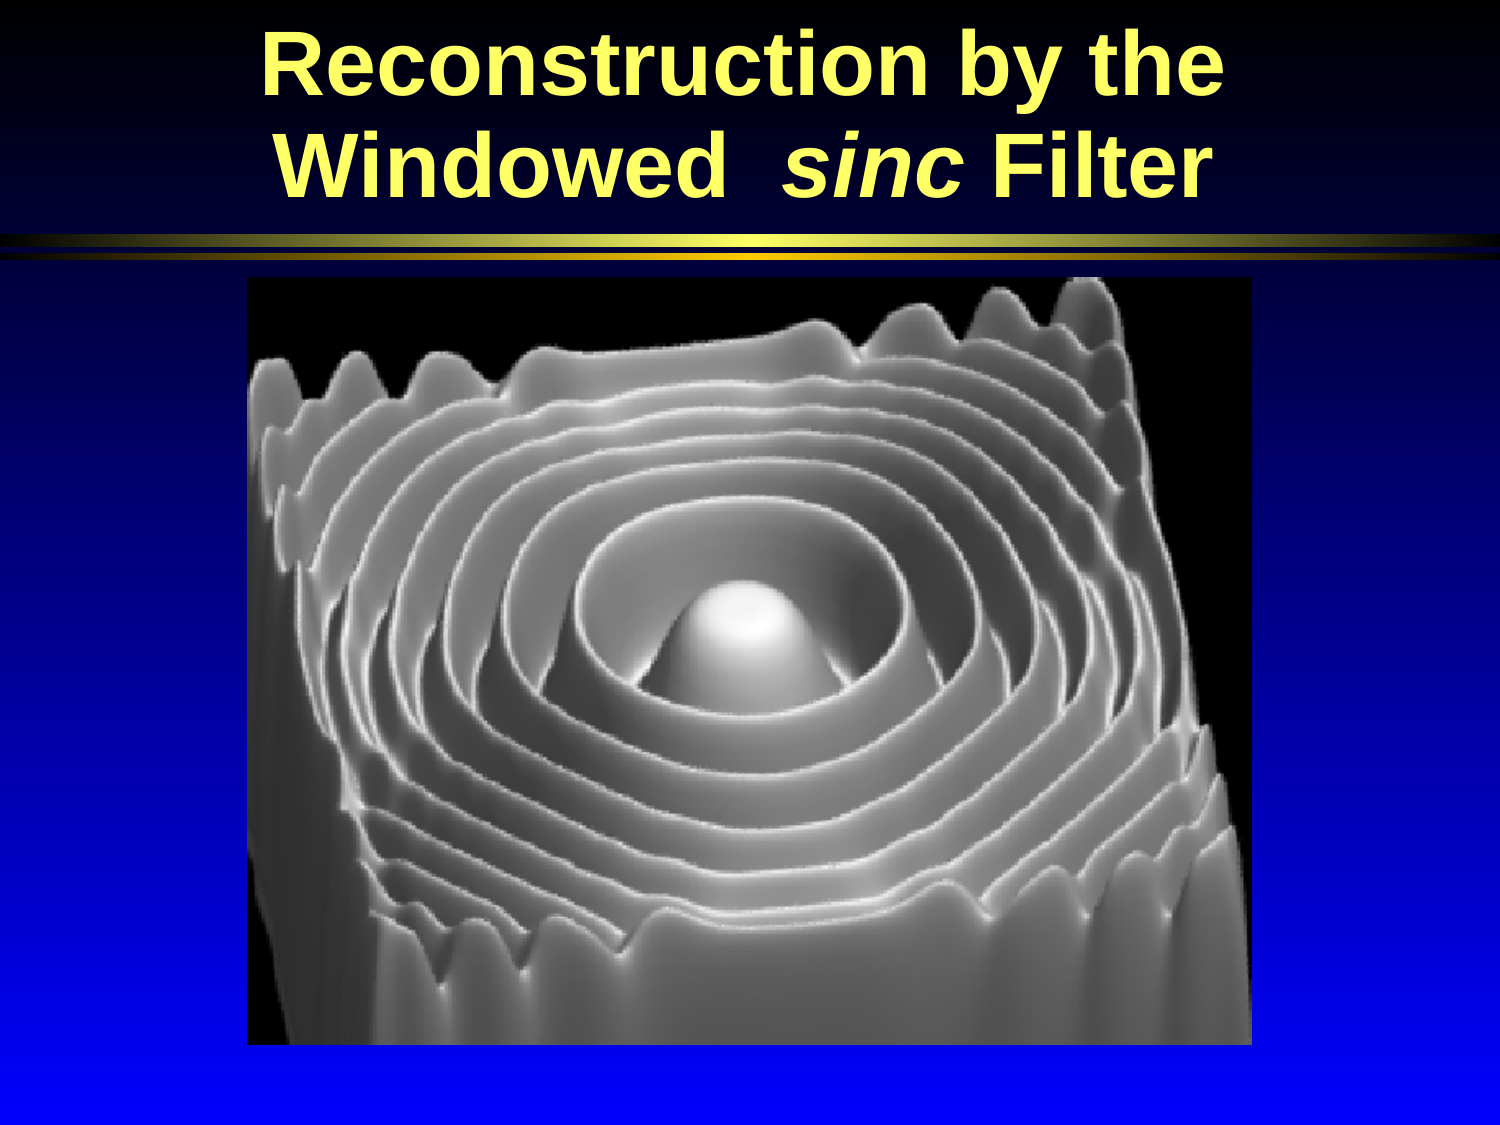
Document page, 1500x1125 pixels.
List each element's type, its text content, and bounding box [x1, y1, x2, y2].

picture [247, 277, 1252, 1045]
title Reconstruction by the Windowed sinc Filter [99, 4, 1388, 225]
